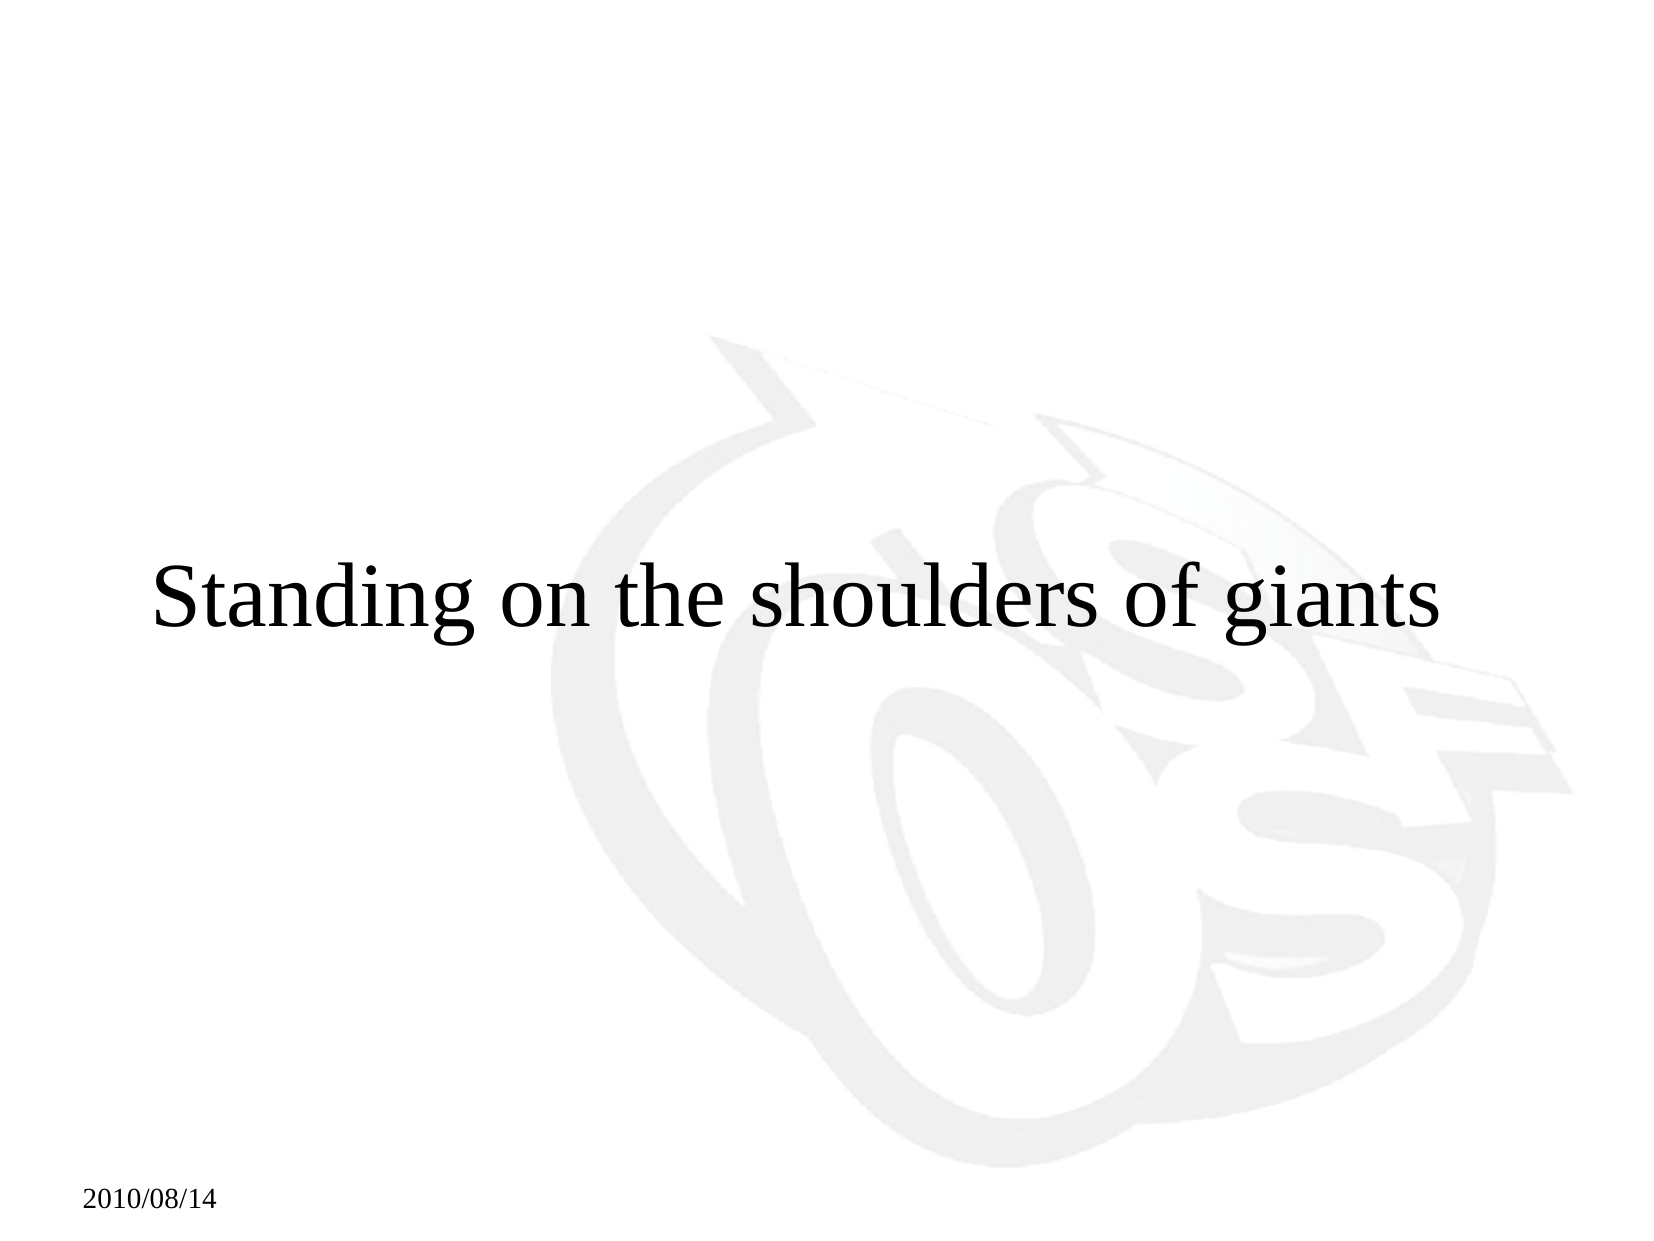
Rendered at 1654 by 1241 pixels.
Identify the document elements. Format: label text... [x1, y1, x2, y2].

title Standing on the shoulders of giants [147, 431, 1447, 709]
picture [551, 331, 1577, 1170]
